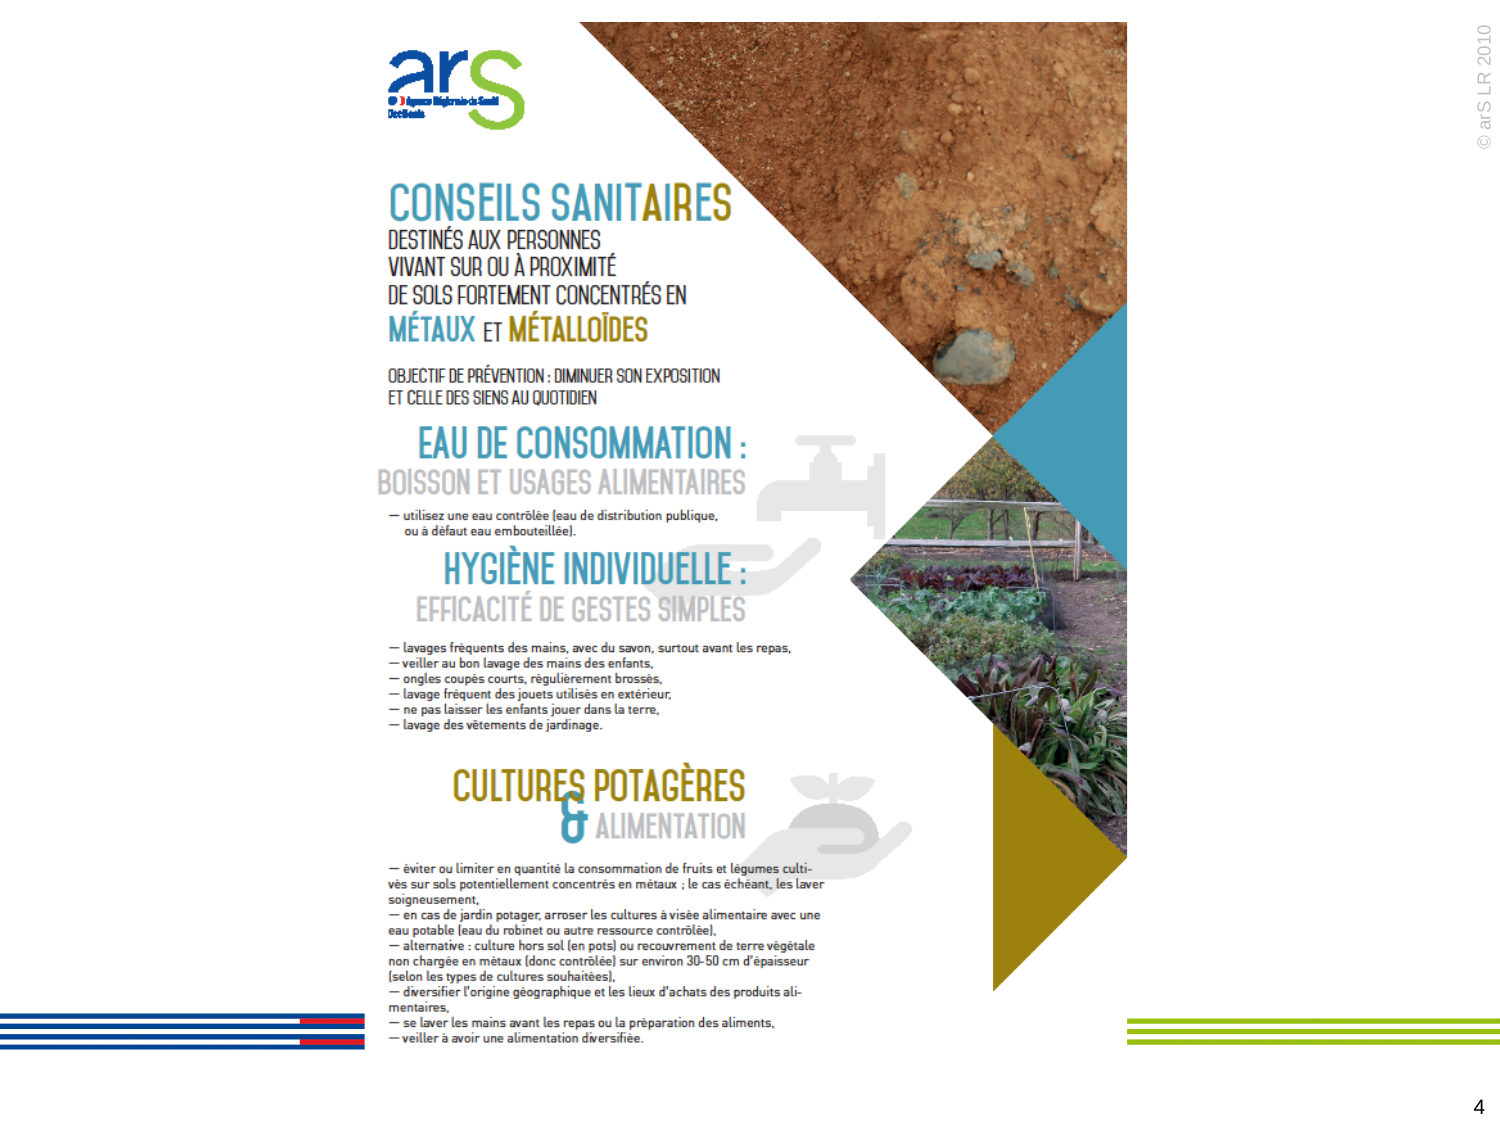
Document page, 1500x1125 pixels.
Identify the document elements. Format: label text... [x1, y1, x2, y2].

slide_number <numéro> [1149, 1085, 1500, 1125]
picture [0, 22, 1500, 1103]
